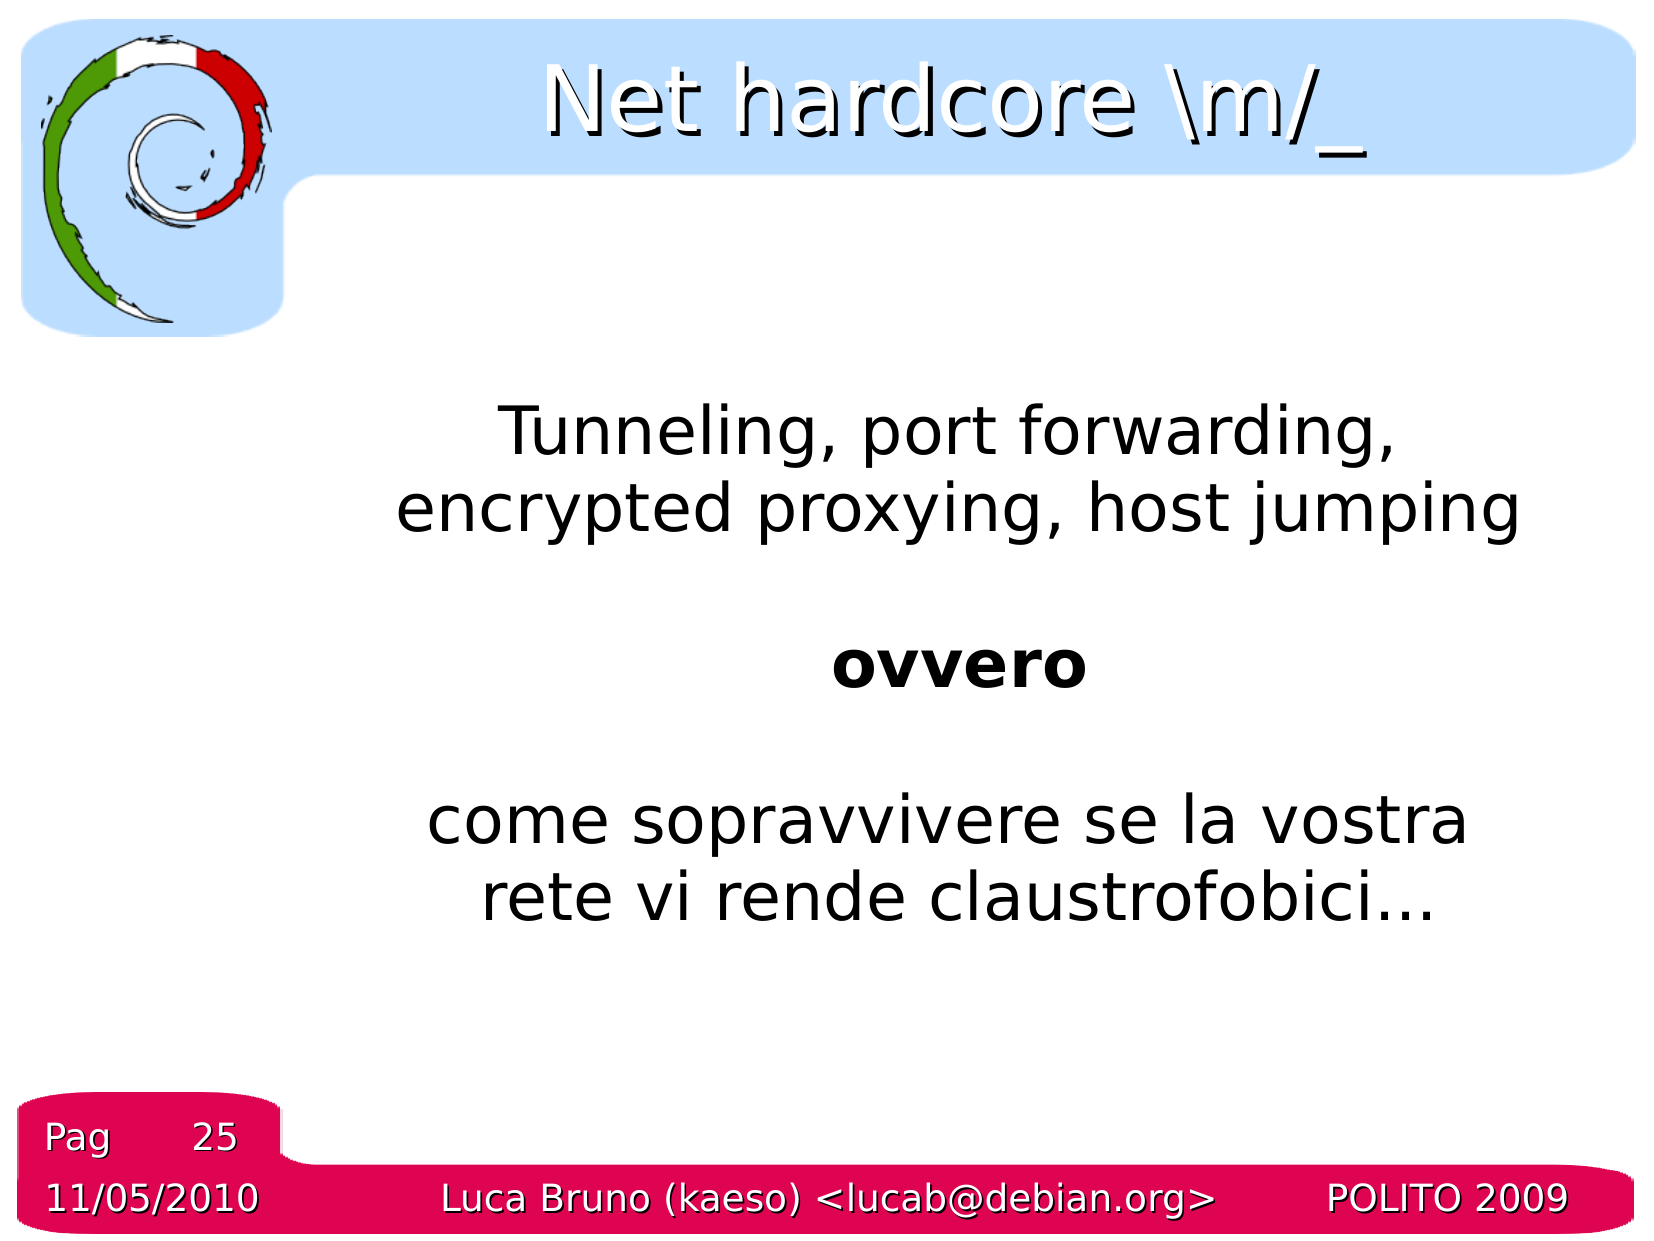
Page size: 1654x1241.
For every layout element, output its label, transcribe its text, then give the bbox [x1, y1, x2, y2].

text_box Pag <numero> [29, 1108, 415, 1182]
picture [21, 19, 1636, 337]
text_box Luca Bruno (kaeso) <lucab@debian.org> POLITO 2009 [425, 1169, 1585, 1241]
picture [284, 1092, 1634, 1234]
picture [17, 1092, 295, 1234]
subtitle Tunneling, port forwarding, encrypted proxying, host jumping ovvero come sopravvivere se la vostra rete vi rende claustrofobici... [295, 206, 1625, 1123]
text_box 11/05/2010 [29, 1182, 284, 1241]
title Net hardcore \m/_ [265, 3, 1636, 196]
